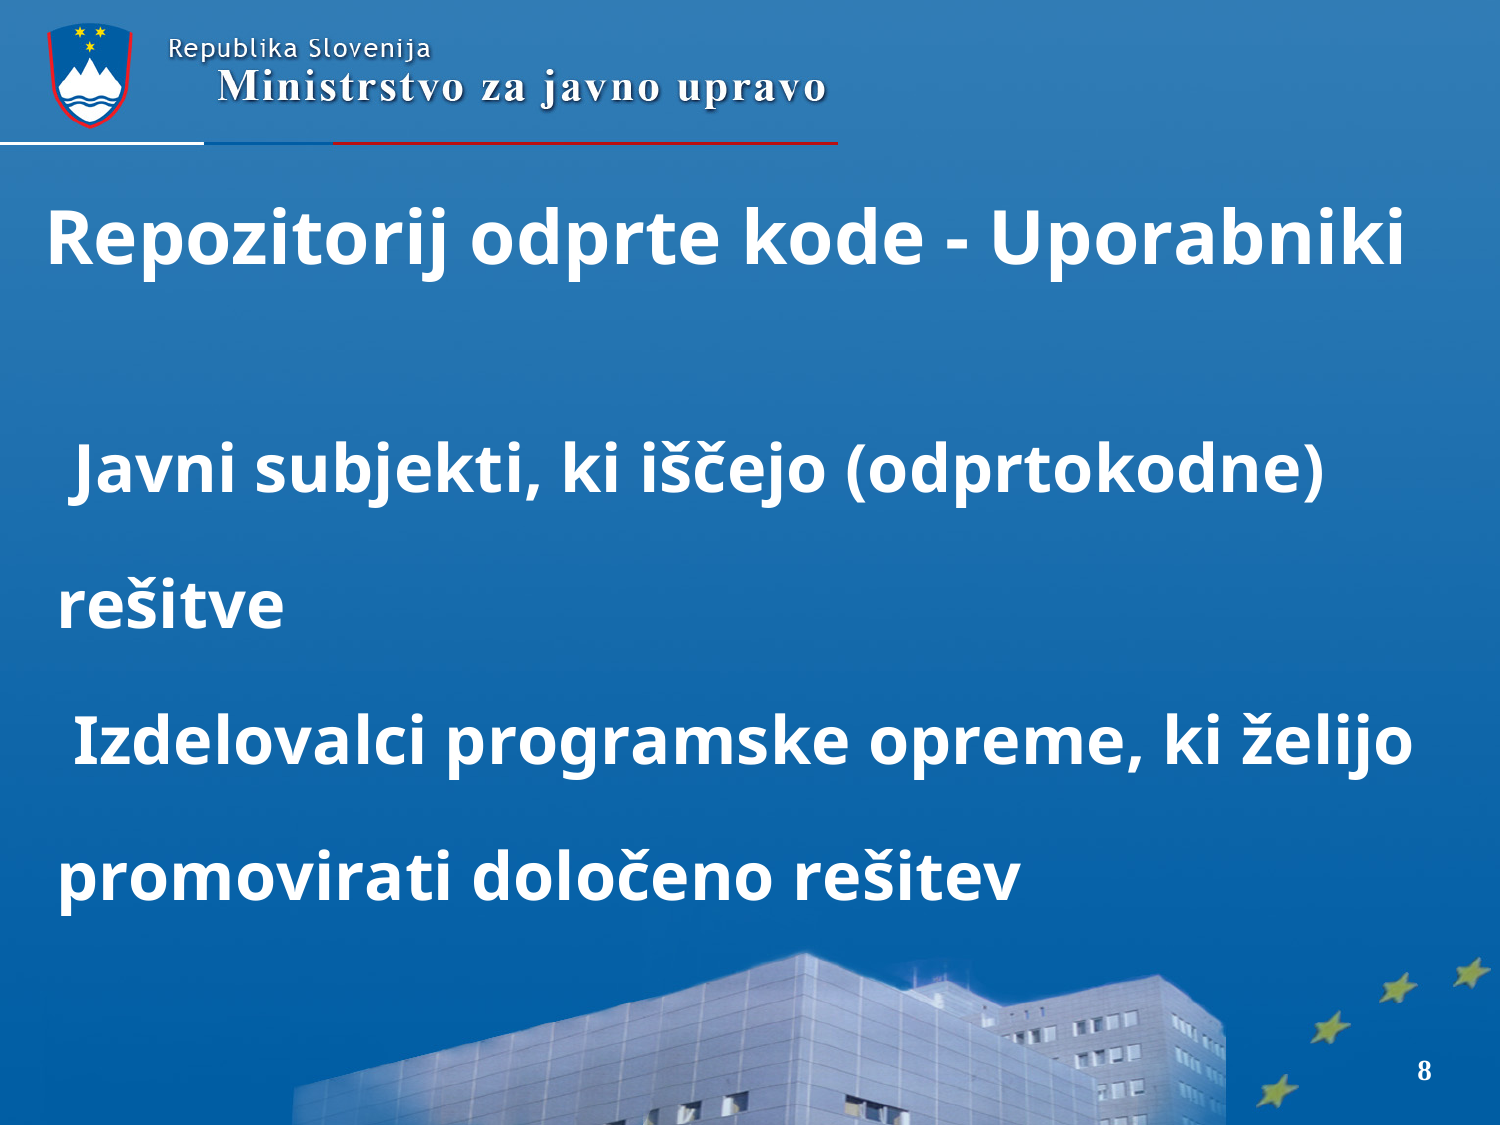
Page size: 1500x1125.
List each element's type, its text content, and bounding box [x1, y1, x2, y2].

title Repozitorij odprte kode - Uporabniki [29, 176, 1453, 296]
text_box Javni subjekti, ki iščejo (odprtokodne) rešitve Izdelovalci programske opreme, ki želijo promovirati določeno rešitev ... [41, 368, 1489, 951]
picture [0, 0, 1500, 1125]
